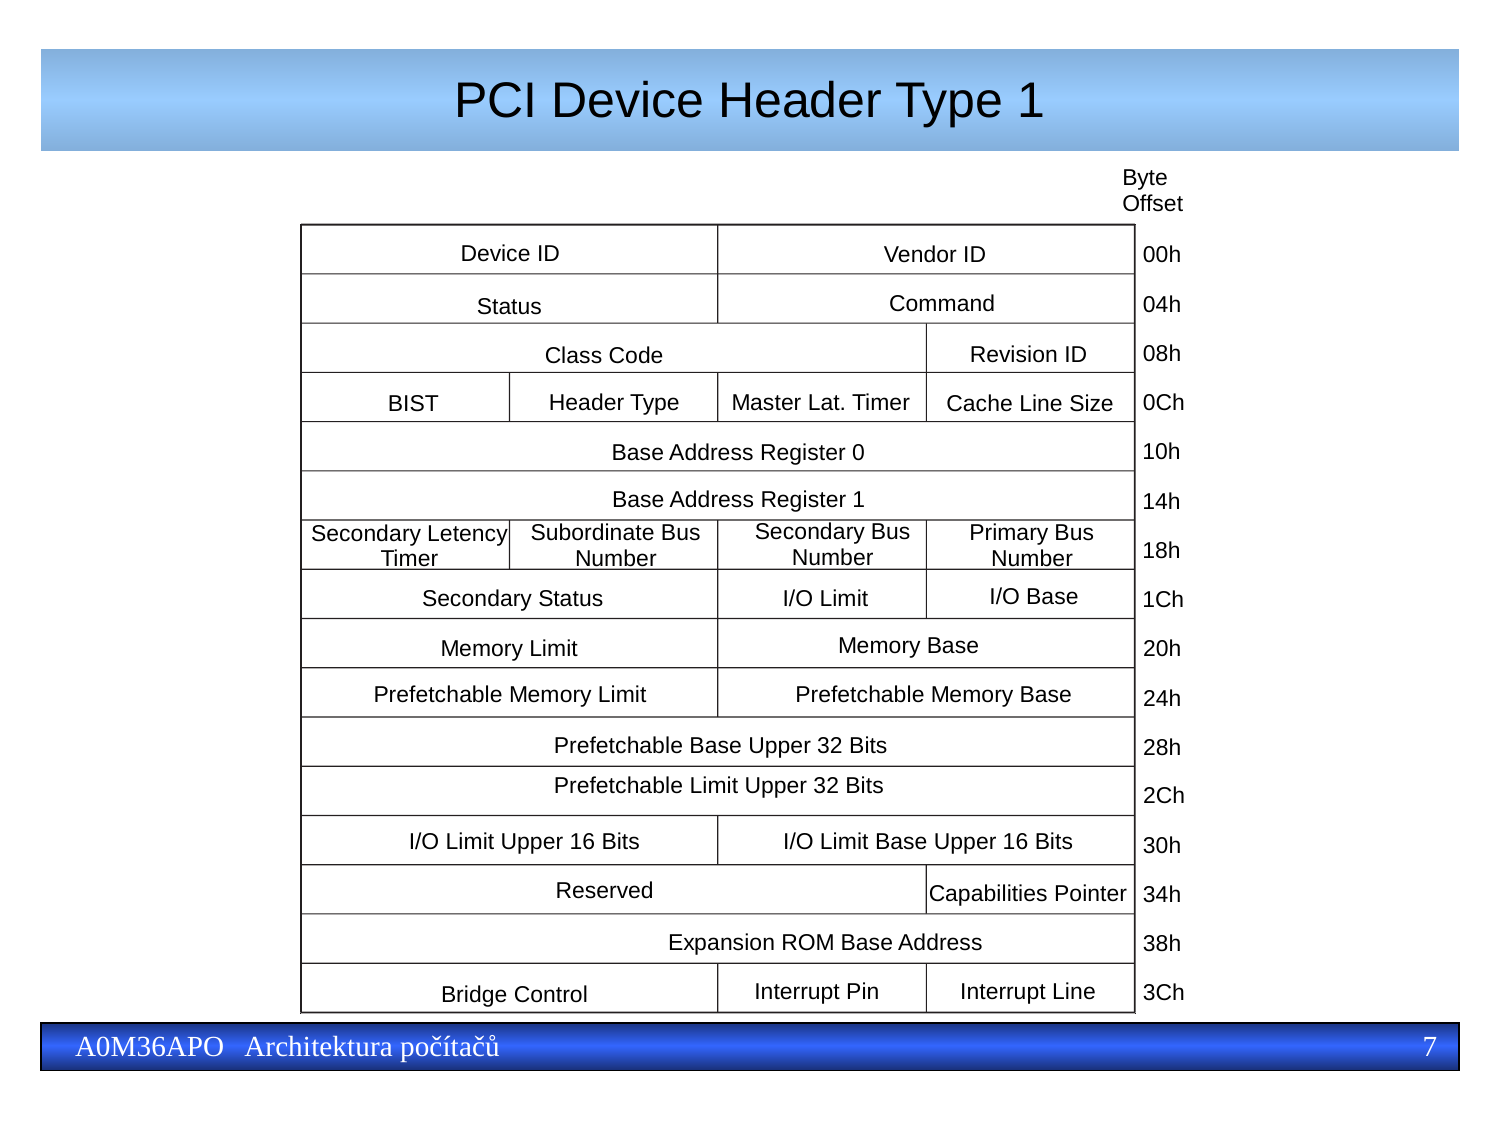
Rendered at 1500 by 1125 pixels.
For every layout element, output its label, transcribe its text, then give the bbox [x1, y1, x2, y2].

chart [275, 149, 1226, 1039]
title PCI Device Header Type 1 [41, 49, 1459, 151]
